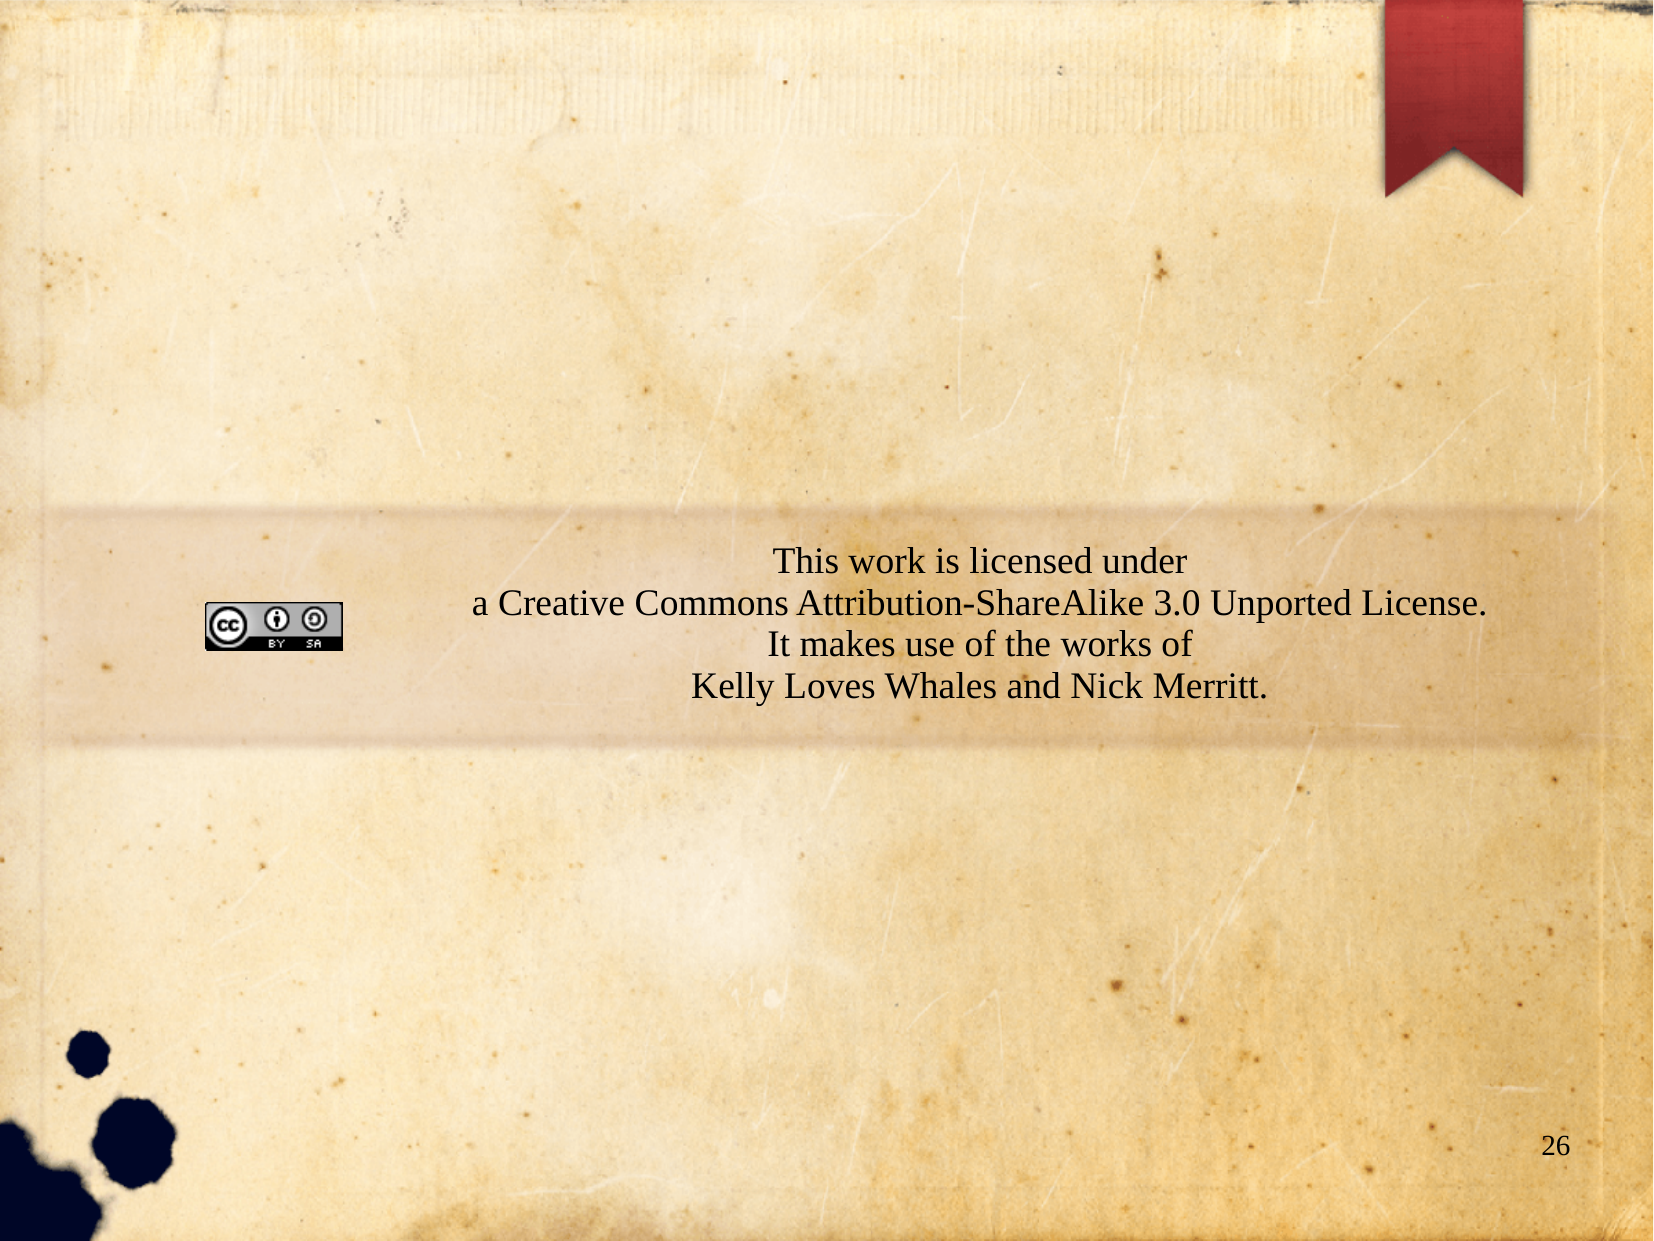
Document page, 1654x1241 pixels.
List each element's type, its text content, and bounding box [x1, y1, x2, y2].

picture [0, 0, 1654, 1241]
title This work is licensed under a Creative Commons Attribution-ShareAlike 3.0 Unported License. It makes use of the works of Kelly Loves Whales and Nick Merritt. [431, 519, 1530, 727]
